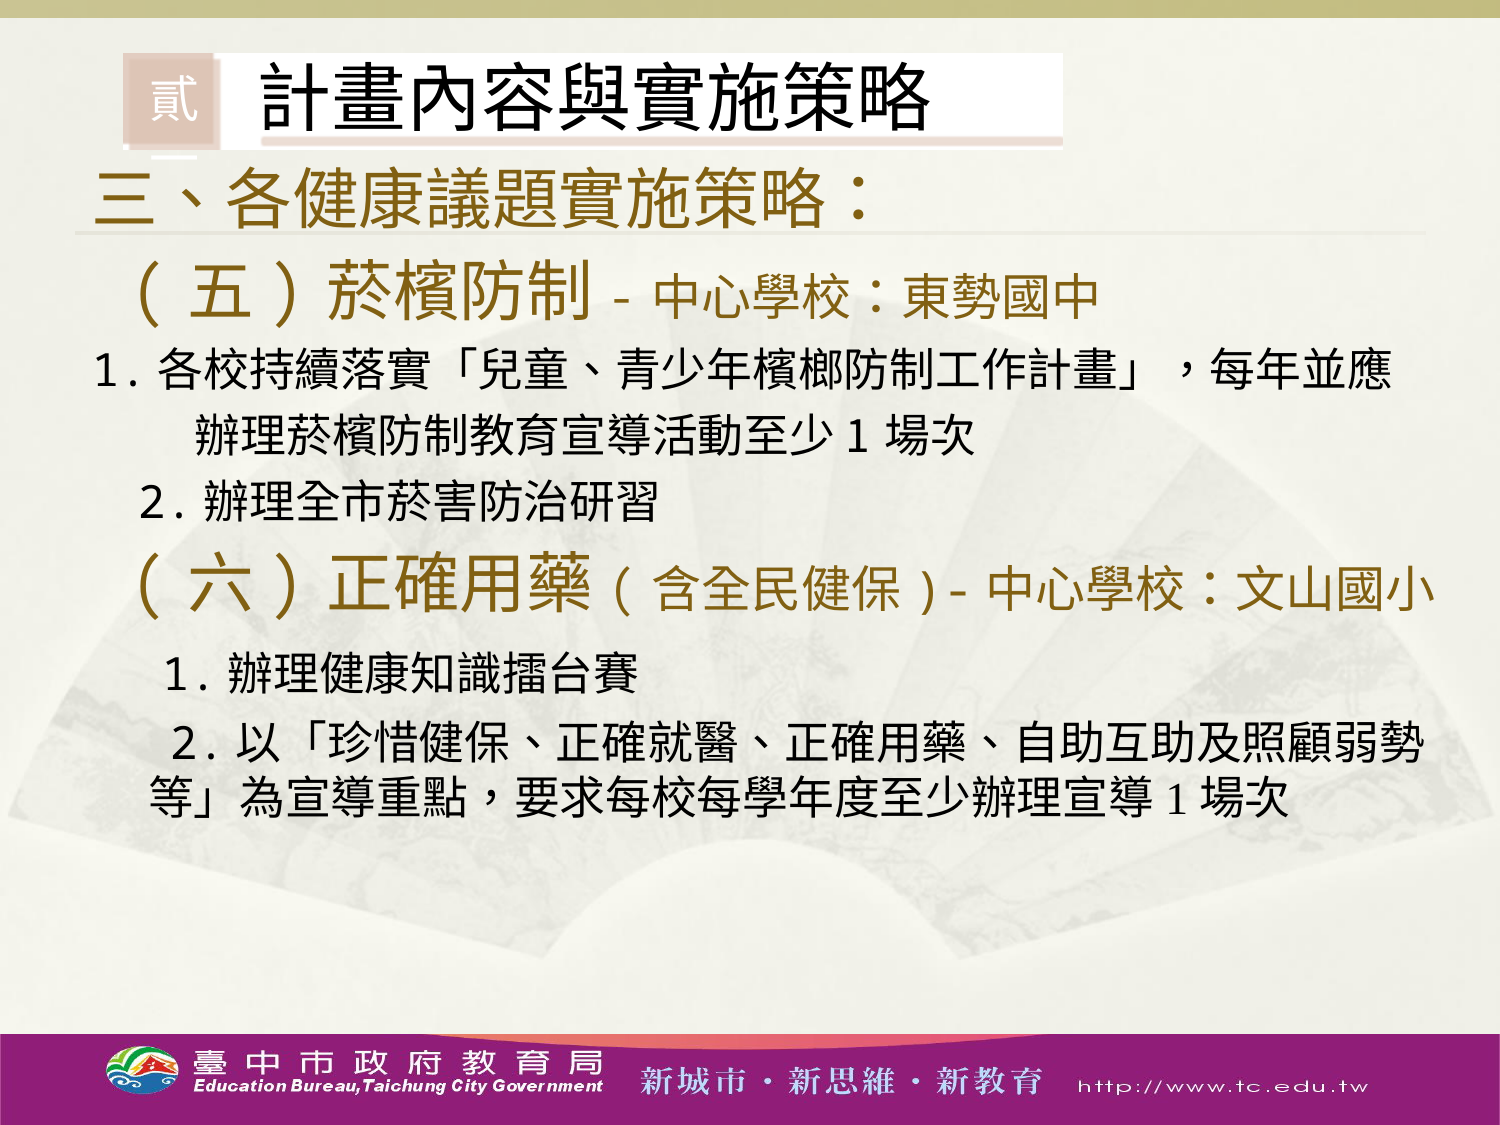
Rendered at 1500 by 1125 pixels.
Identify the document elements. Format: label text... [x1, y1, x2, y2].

list 三、各健康議題實施策略： (五)菸檳防制-中心學校：東勢國中 1.各校持續落實「兒童、青少年檳榔防制工作計畫」，每年並應 辦理菸檳防制教育宣導活動至少1場次 2.辦理全市菸害防治研習 (六)正確用藥(含全民健保)-中心學校：文山國小 1.辦理健康知識擂台賽 2.以「珍惜健保、正確就醫、正確用藥、自助互助及照顧弱勢等」為宣導重點，要求每校每學年度至少辦理宣導1場次 [76, 148, 1459, 977]
text_box 貳一 [134, 60, 199, 196]
picture [0, 18, 1500, 1125]
text_box 計畫內容與實施策略 [242, 42, 1377, 149]
